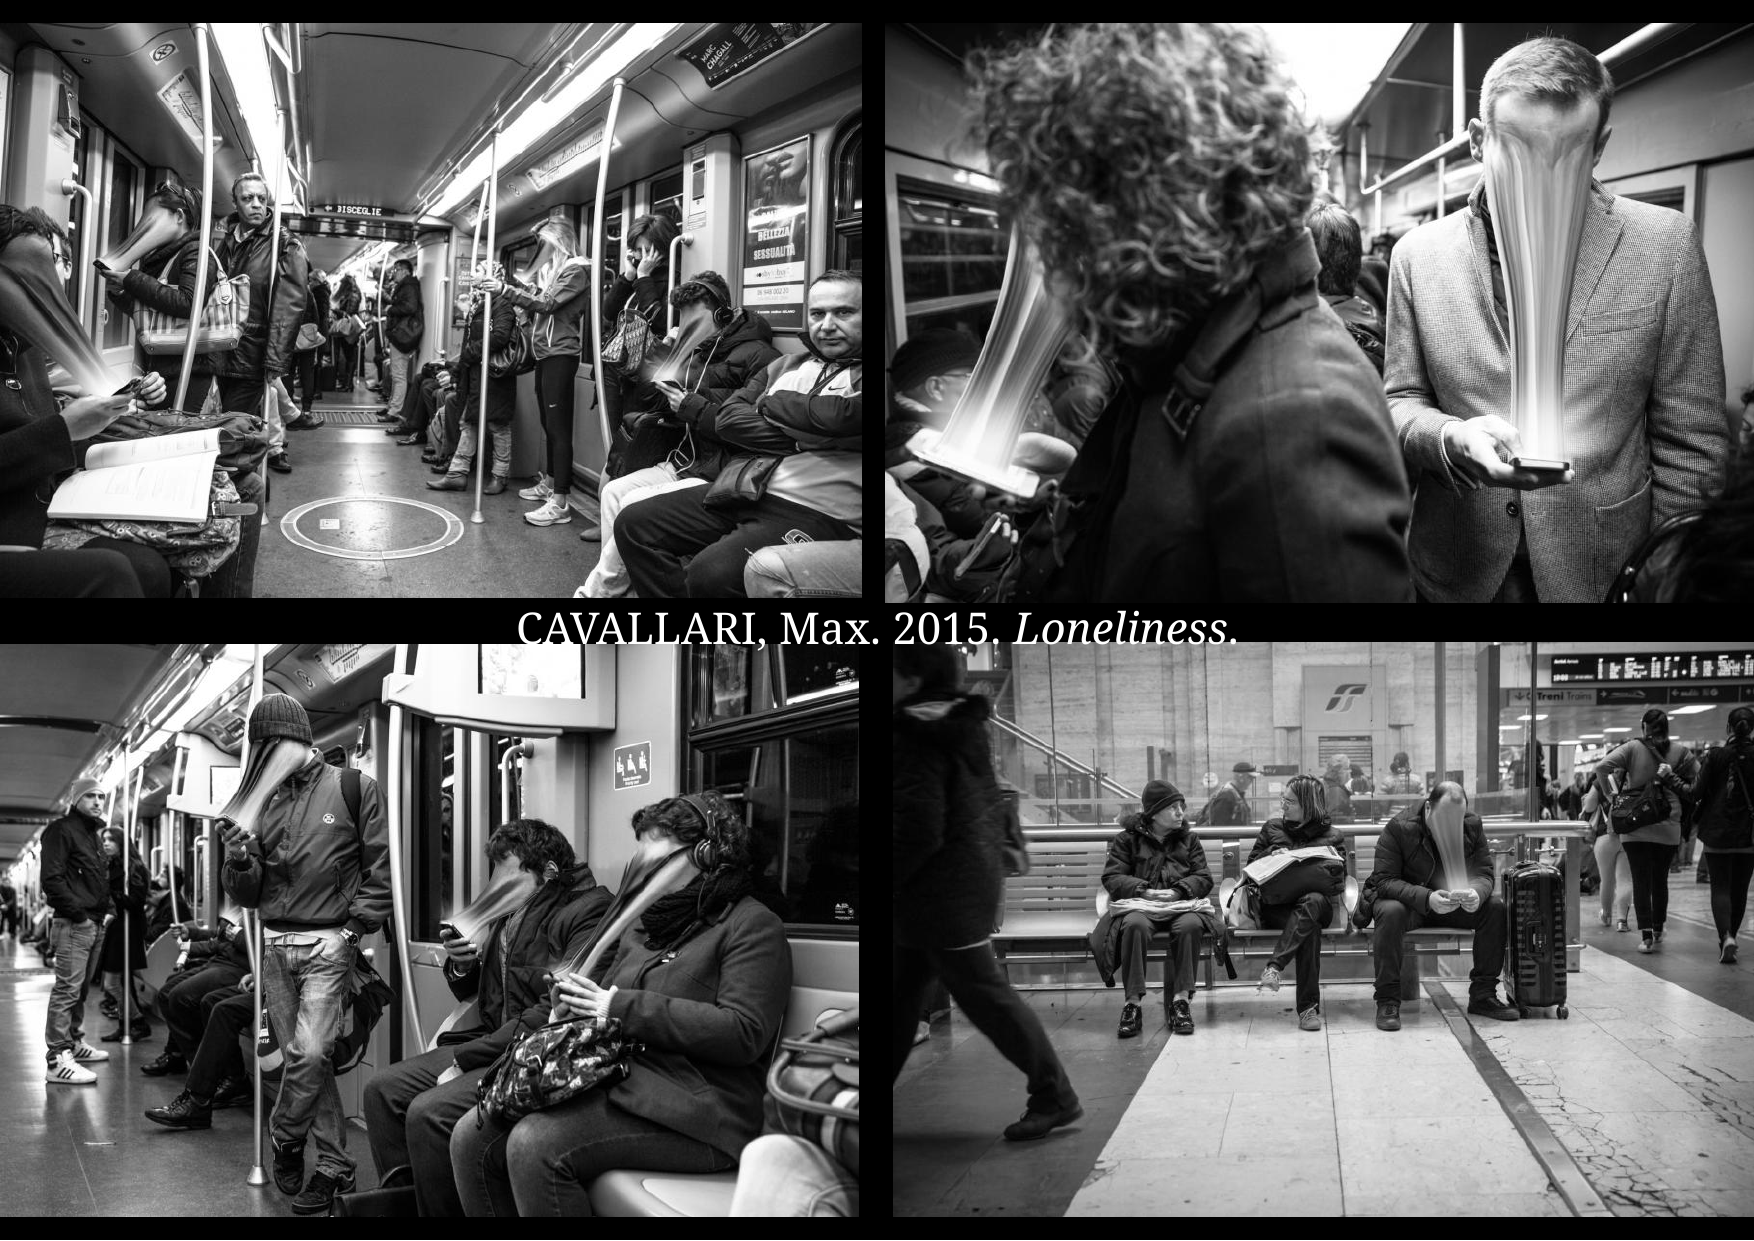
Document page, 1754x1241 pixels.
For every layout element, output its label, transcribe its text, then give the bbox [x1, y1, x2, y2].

picture [893, 642, 1754, 1217]
text_box CAVALLARI, Max. 2015. Loneliness. [501, 590, 1240, 655]
picture [885, 23, 1754, 603]
picture [0, 23, 862, 599]
picture [0, 644, 859, 1217]
